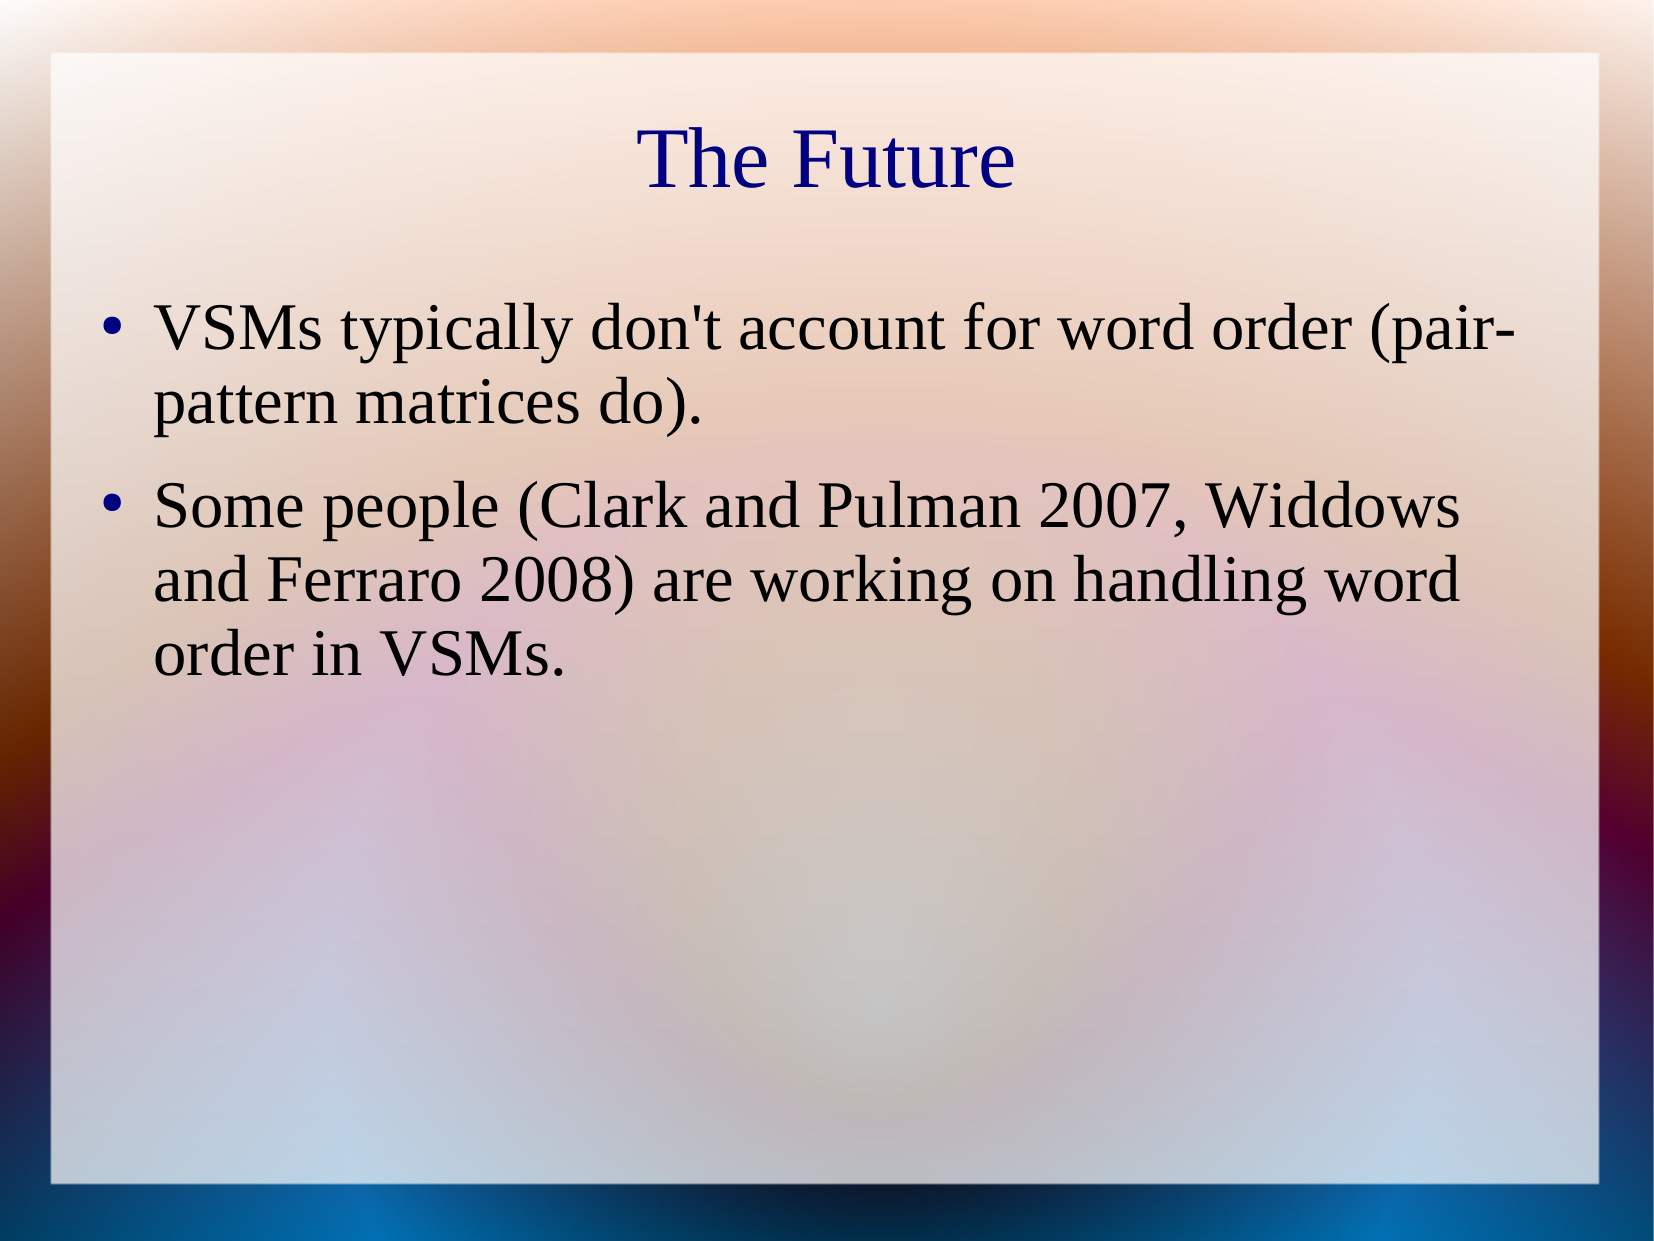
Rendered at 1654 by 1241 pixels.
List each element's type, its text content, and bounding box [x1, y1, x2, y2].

picture [0, 0, 1654, 1241]
title The Future [82, 55, 1571, 263]
list VSMs typically don't account for word order (pair-pattern matrices do). Some people (Clark and Pulman 2007, Widdows and Ferraro 2008) are working on handling word order in VSMs. [82, 290, 1571, 1034]
